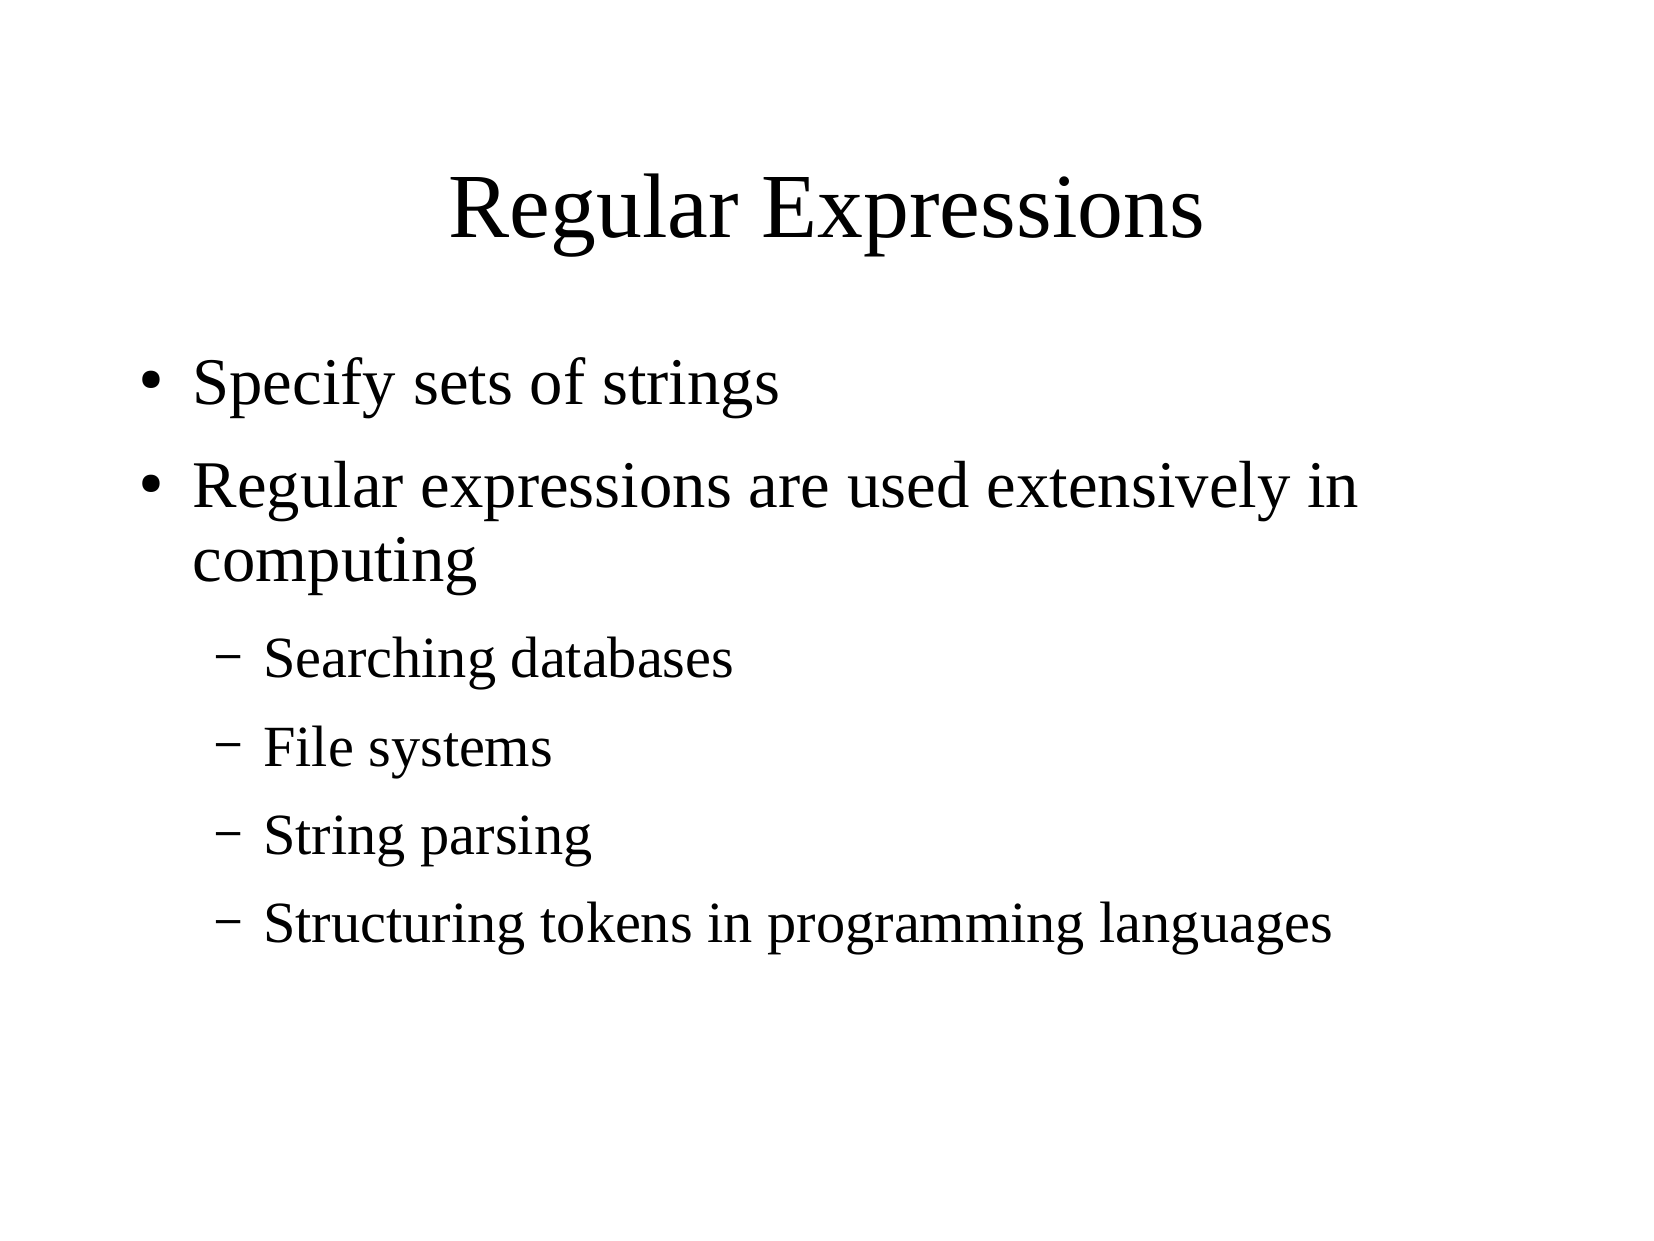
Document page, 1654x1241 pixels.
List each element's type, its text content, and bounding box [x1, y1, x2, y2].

list Specify sets of strings Regular expressions are used extensively in computing Searching databases File systems String parsing Structuring tokens in programming languages [121, 344, 1534, 1127]
title Regular Expressions [121, 102, 1534, 311]
